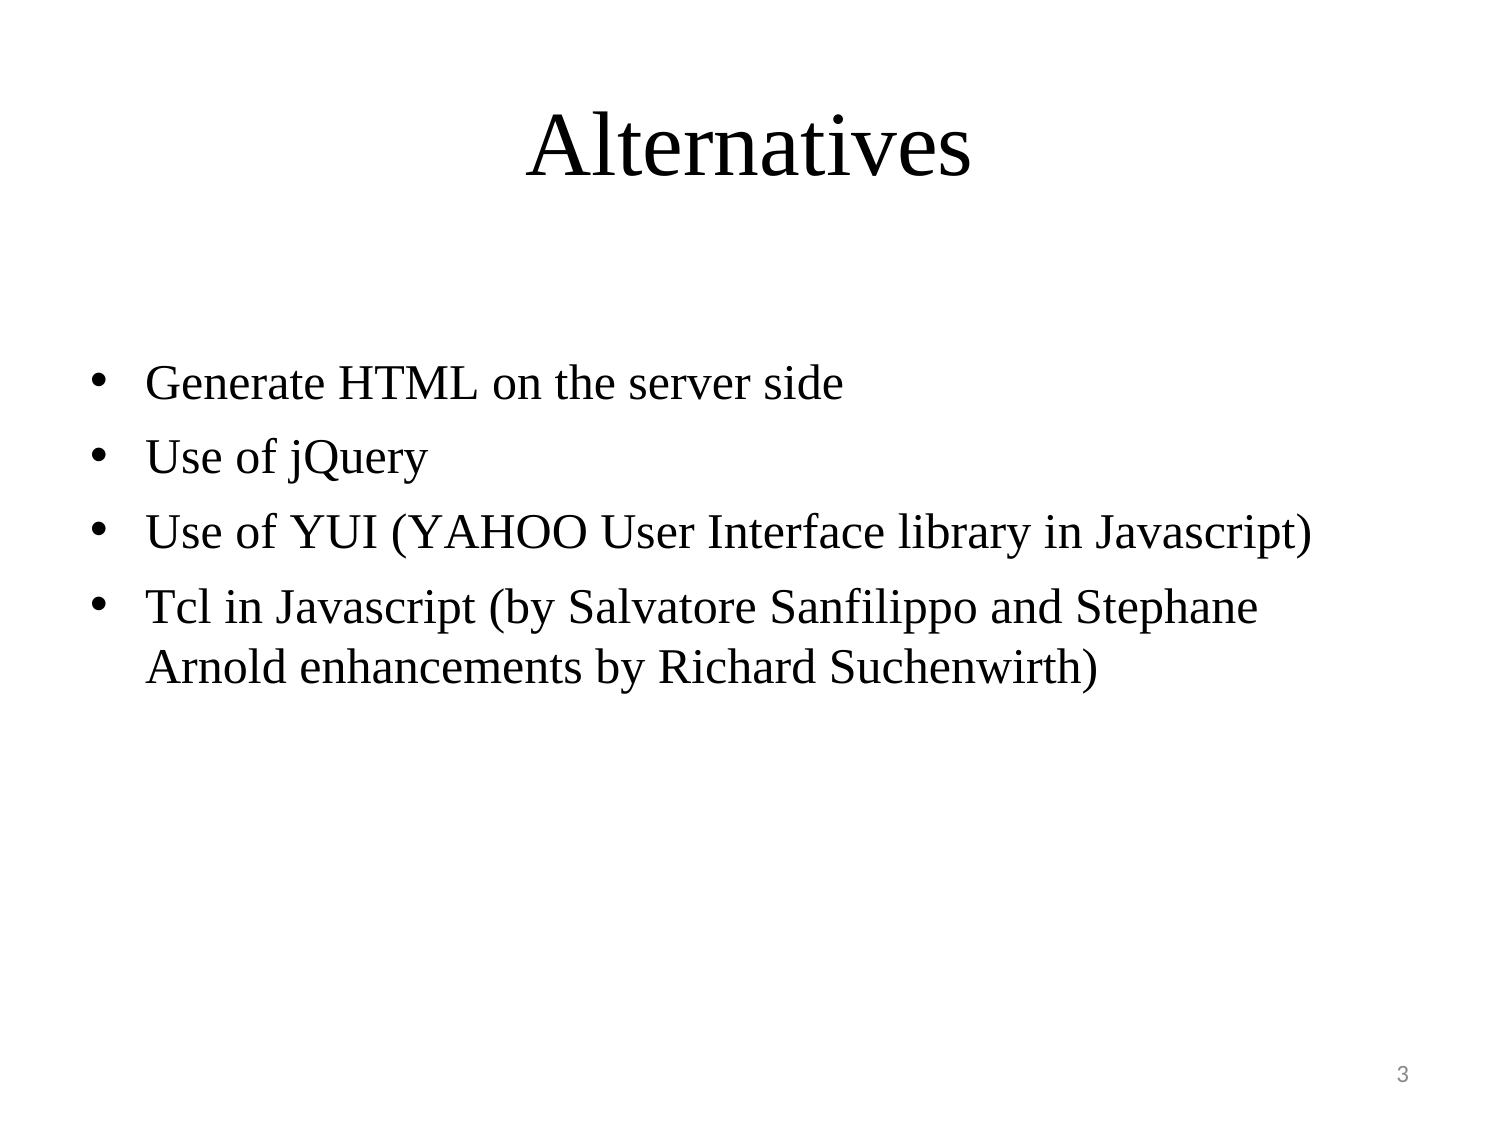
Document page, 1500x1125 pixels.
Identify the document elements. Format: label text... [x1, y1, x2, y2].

text_box Alternatives [75, 45, 1426, 233]
text_box Generate HTML on the server side Use of jQuery Use of YUI (YAHOO User Interface library in Javascript) Tcl in Javascript (by Salvatore Sanfilippo and Stephane Arnold enhancements by Richard Suchenwirth) [75, 262, 1426, 1005]
